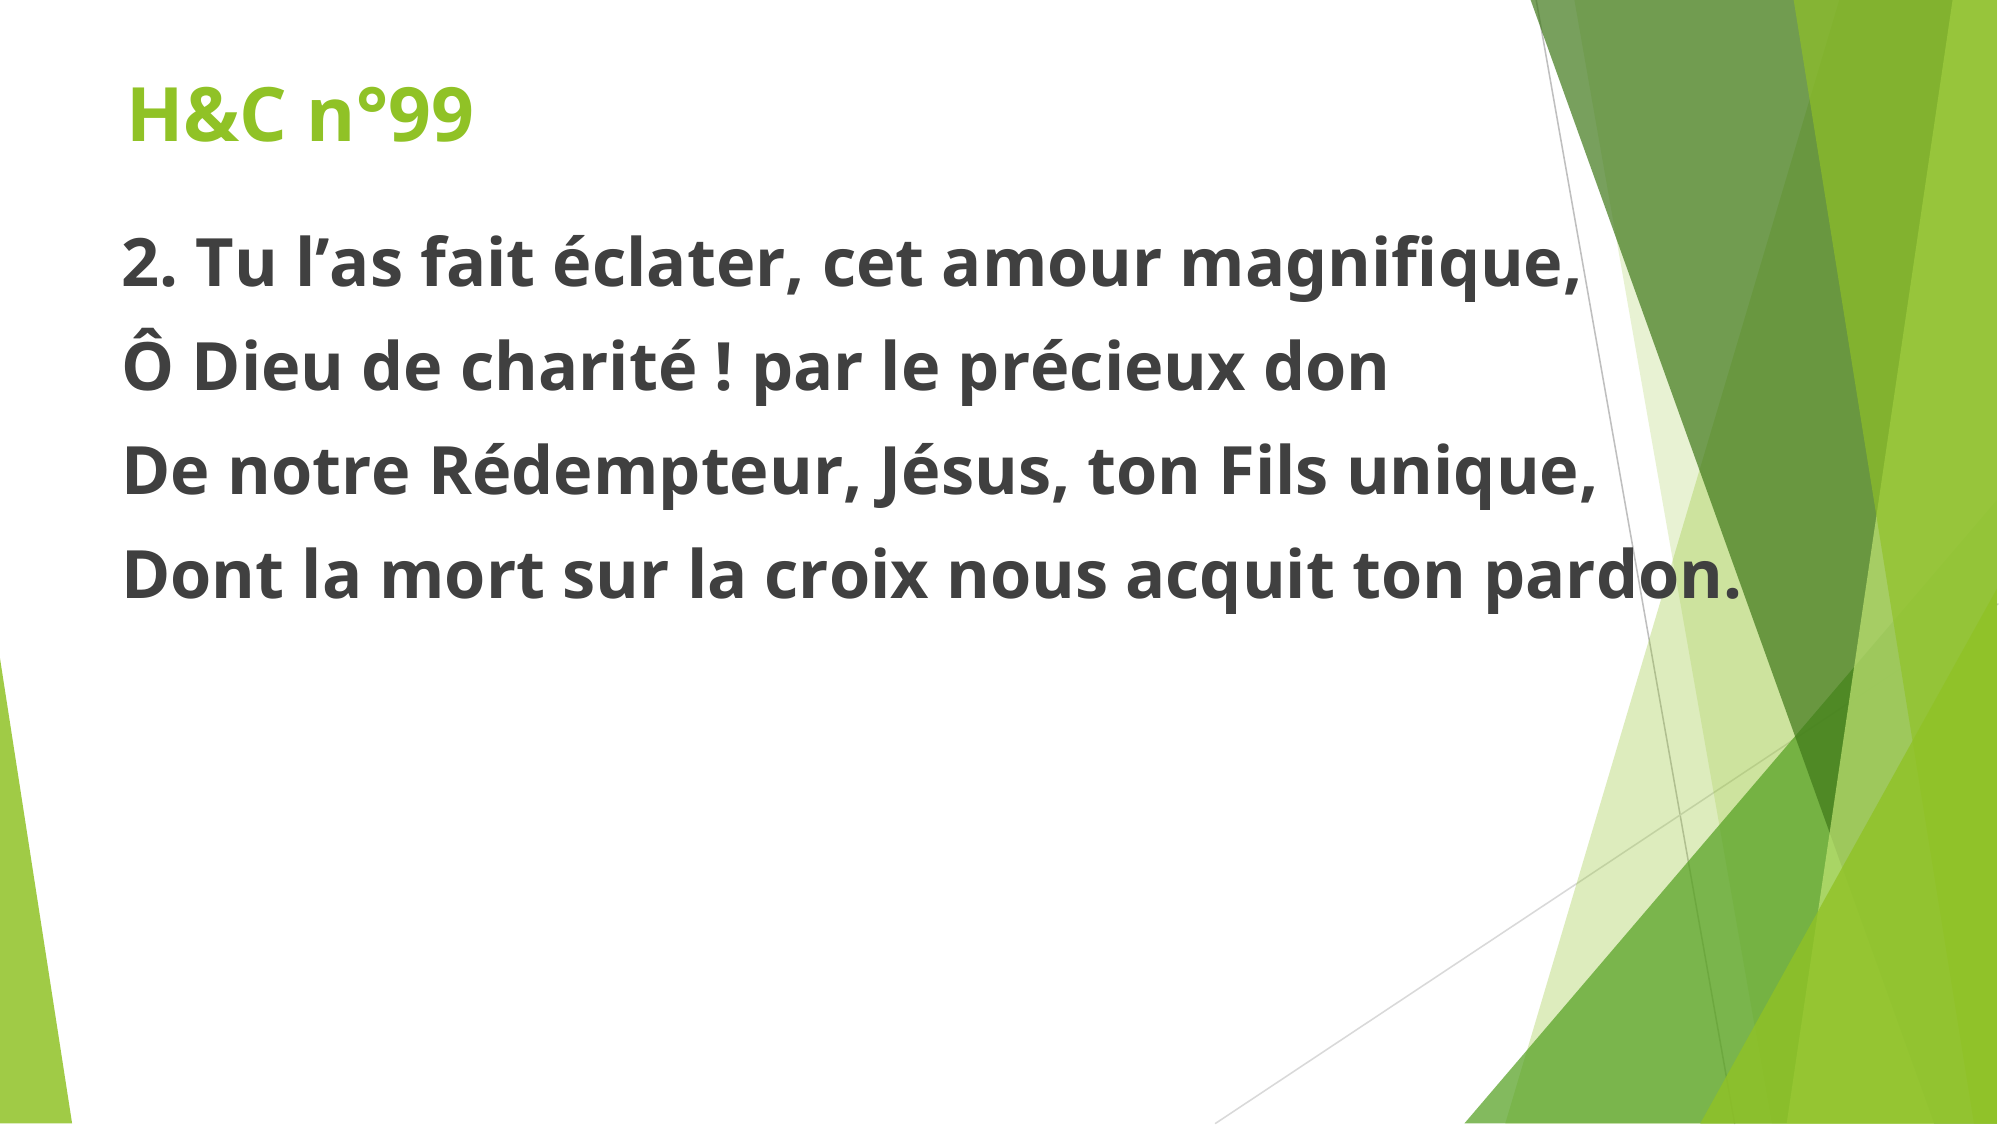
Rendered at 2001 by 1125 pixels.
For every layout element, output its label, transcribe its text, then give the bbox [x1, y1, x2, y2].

text_box 2. Tu l’as fait éclater, cet amour magnifique, Ô Dieu de charité ! par le précieux don De notre Rédempteur, Jésus, ton Fils unique, Dont la mort sur la croix nous acquit ton pardon. [106, 200, 1961, 1075]
text_box H&C n°99 [111, 59, 1522, 154]
